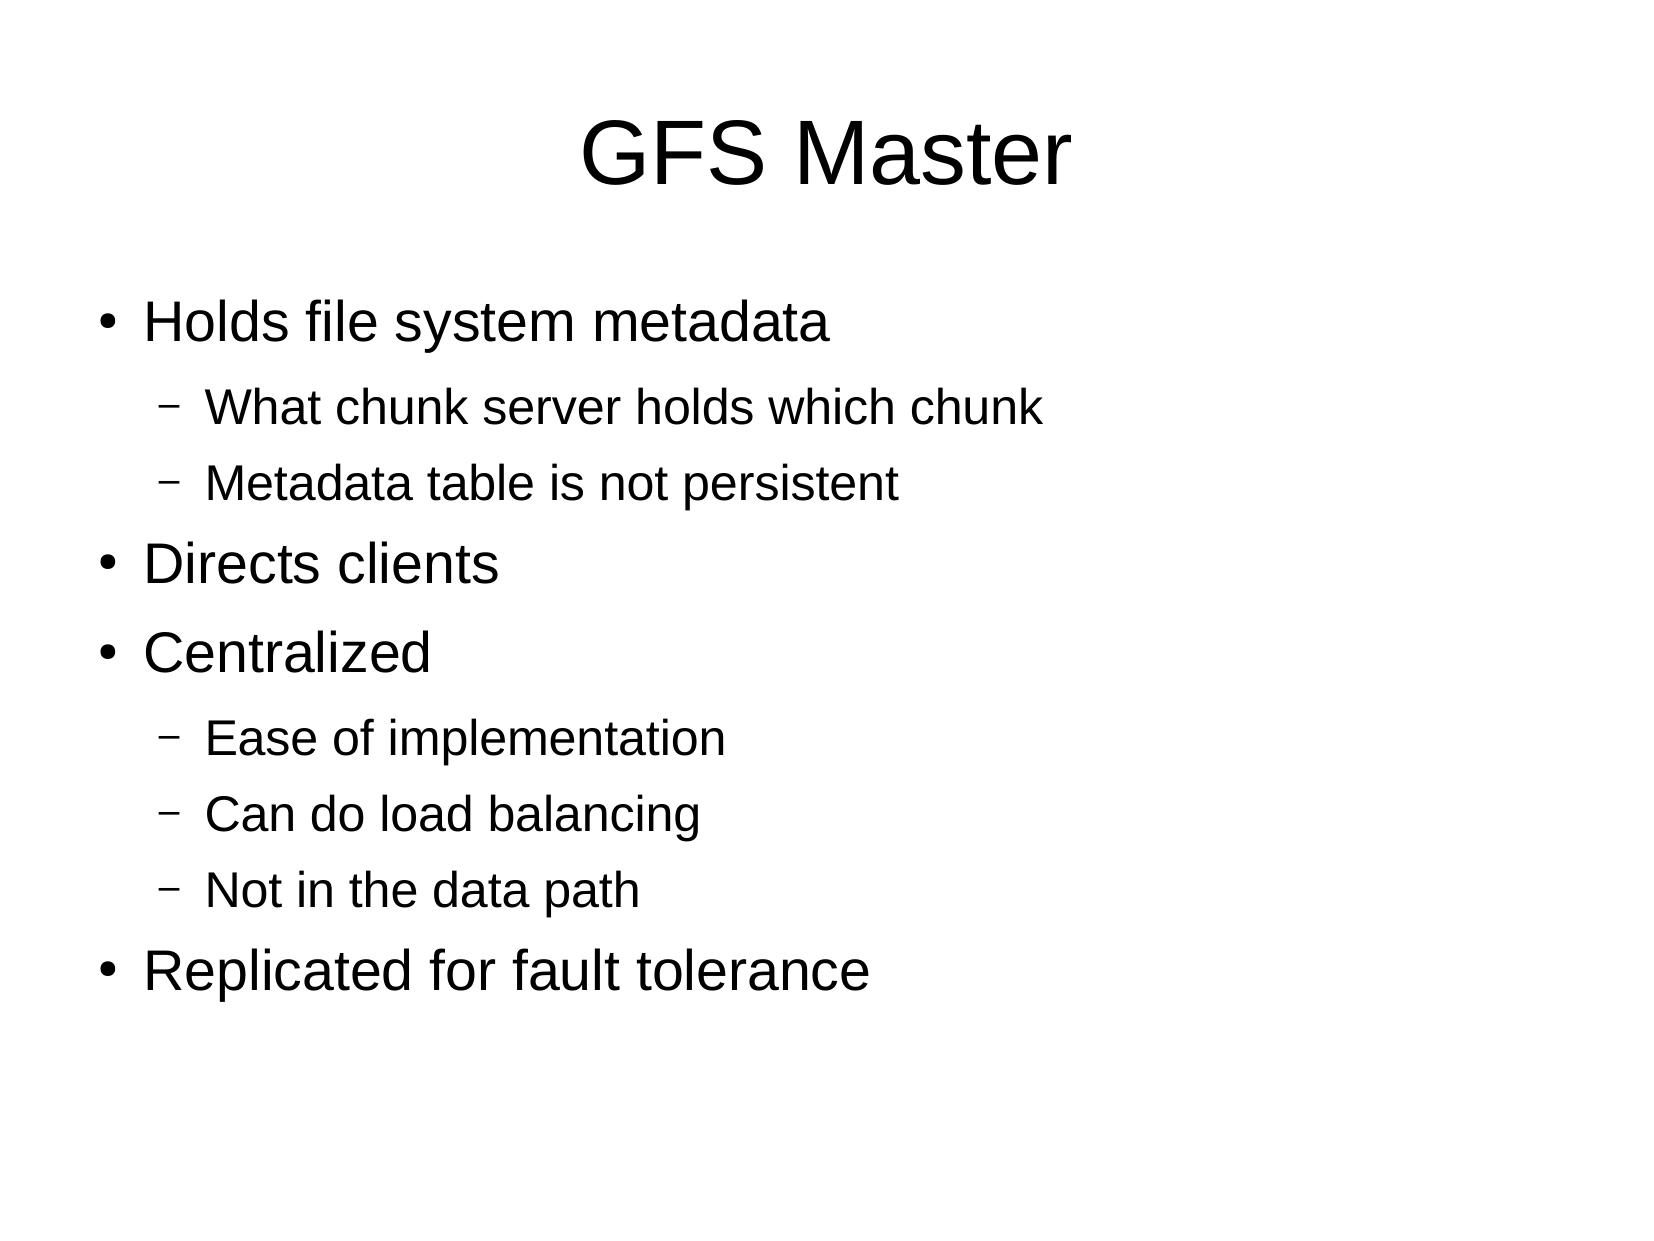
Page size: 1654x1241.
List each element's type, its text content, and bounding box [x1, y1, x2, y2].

title GFS Master [82, 49, 1571, 257]
list Holds file system metadata What chunk server holds which chunk Metadata table is not persistent Directs clients Centralized Ease of implementation Can do load balancing Not in the data path Replicated for fault tolerance [82, 290, 1538, 1010]
